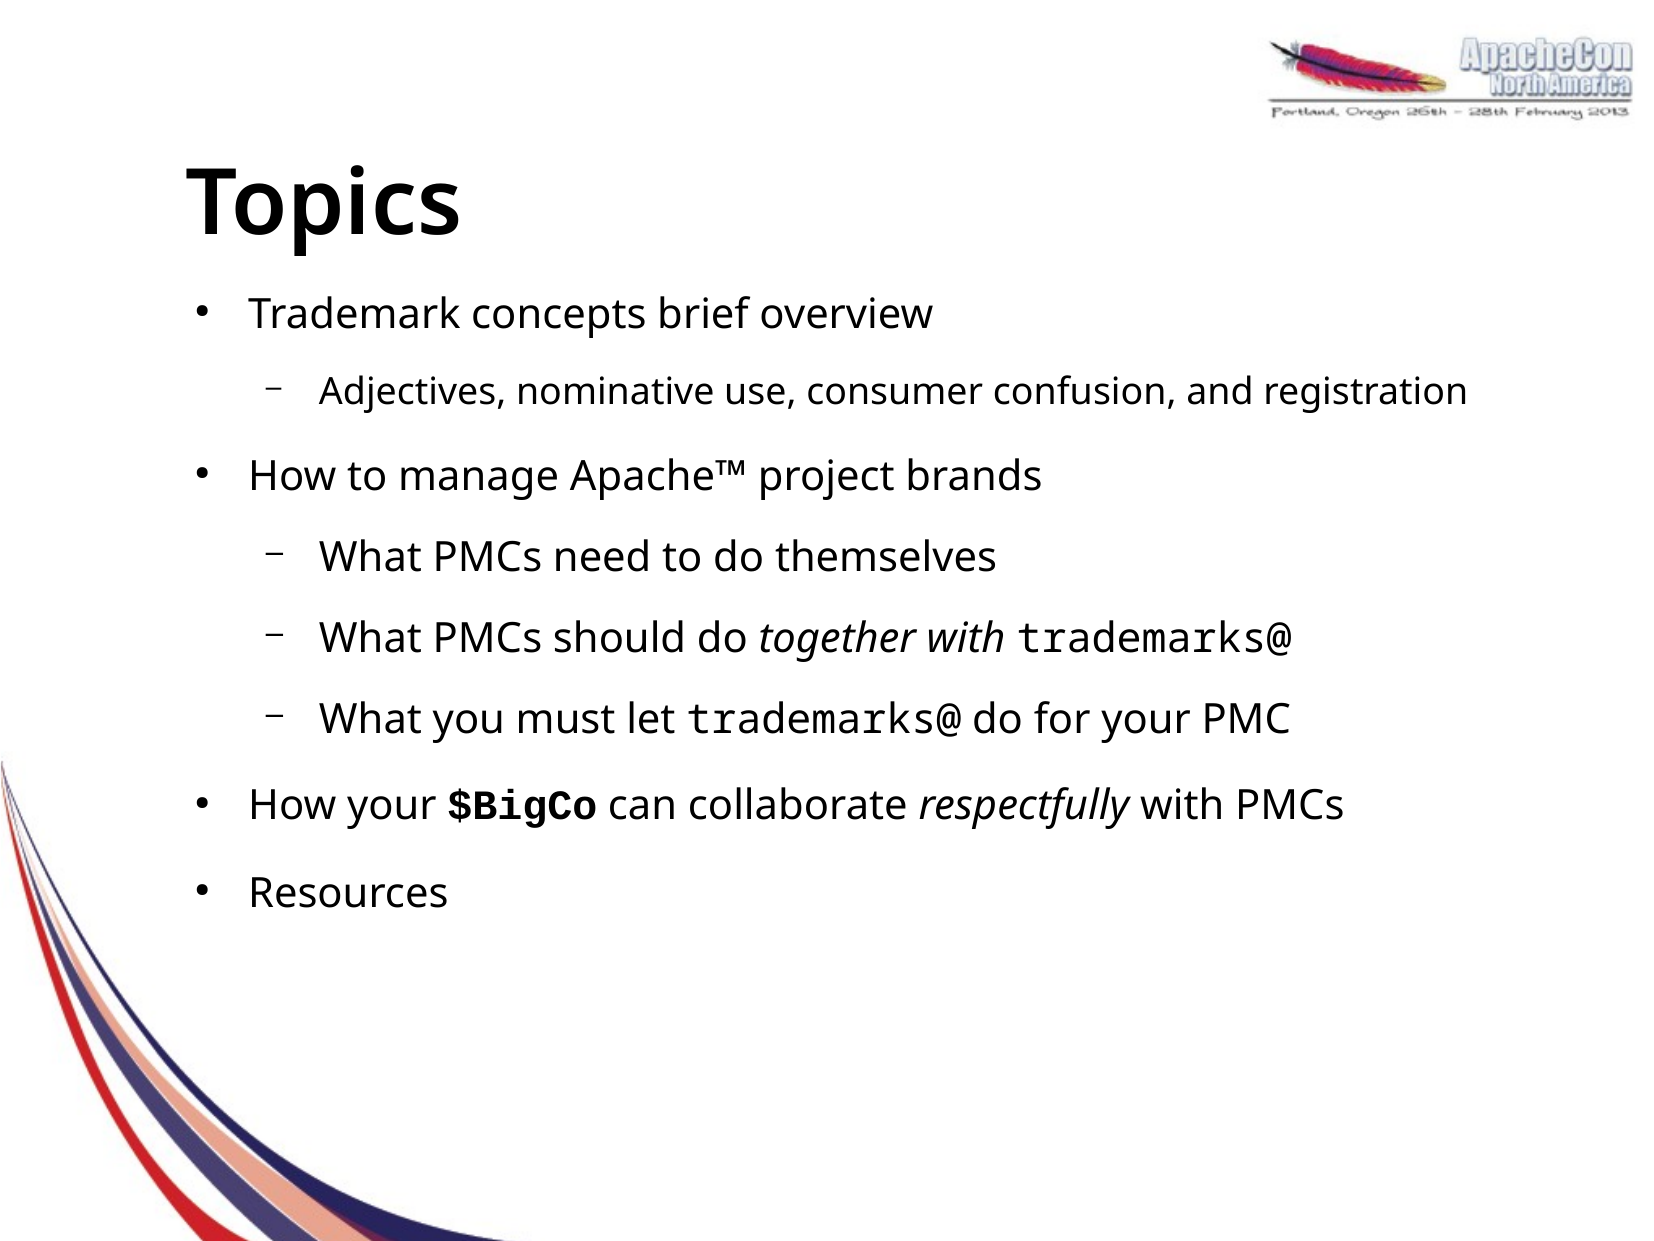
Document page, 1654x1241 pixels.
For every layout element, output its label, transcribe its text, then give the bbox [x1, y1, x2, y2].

list Trademark concepts brief overview Adjectives, nominative use, consumer confusion, and registration How to manage Apache™ project brands What PMCs need to do themselves What PMCs should do together with trademarks@ What you must let trademarks@ do for your PMC How your $BigCo can collaborate respectfully with PMCs Resources [177, 283, 1536, 1004]
picture [0, 0, 1654, 1241]
title Topics [177, 134, 1536, 262]
